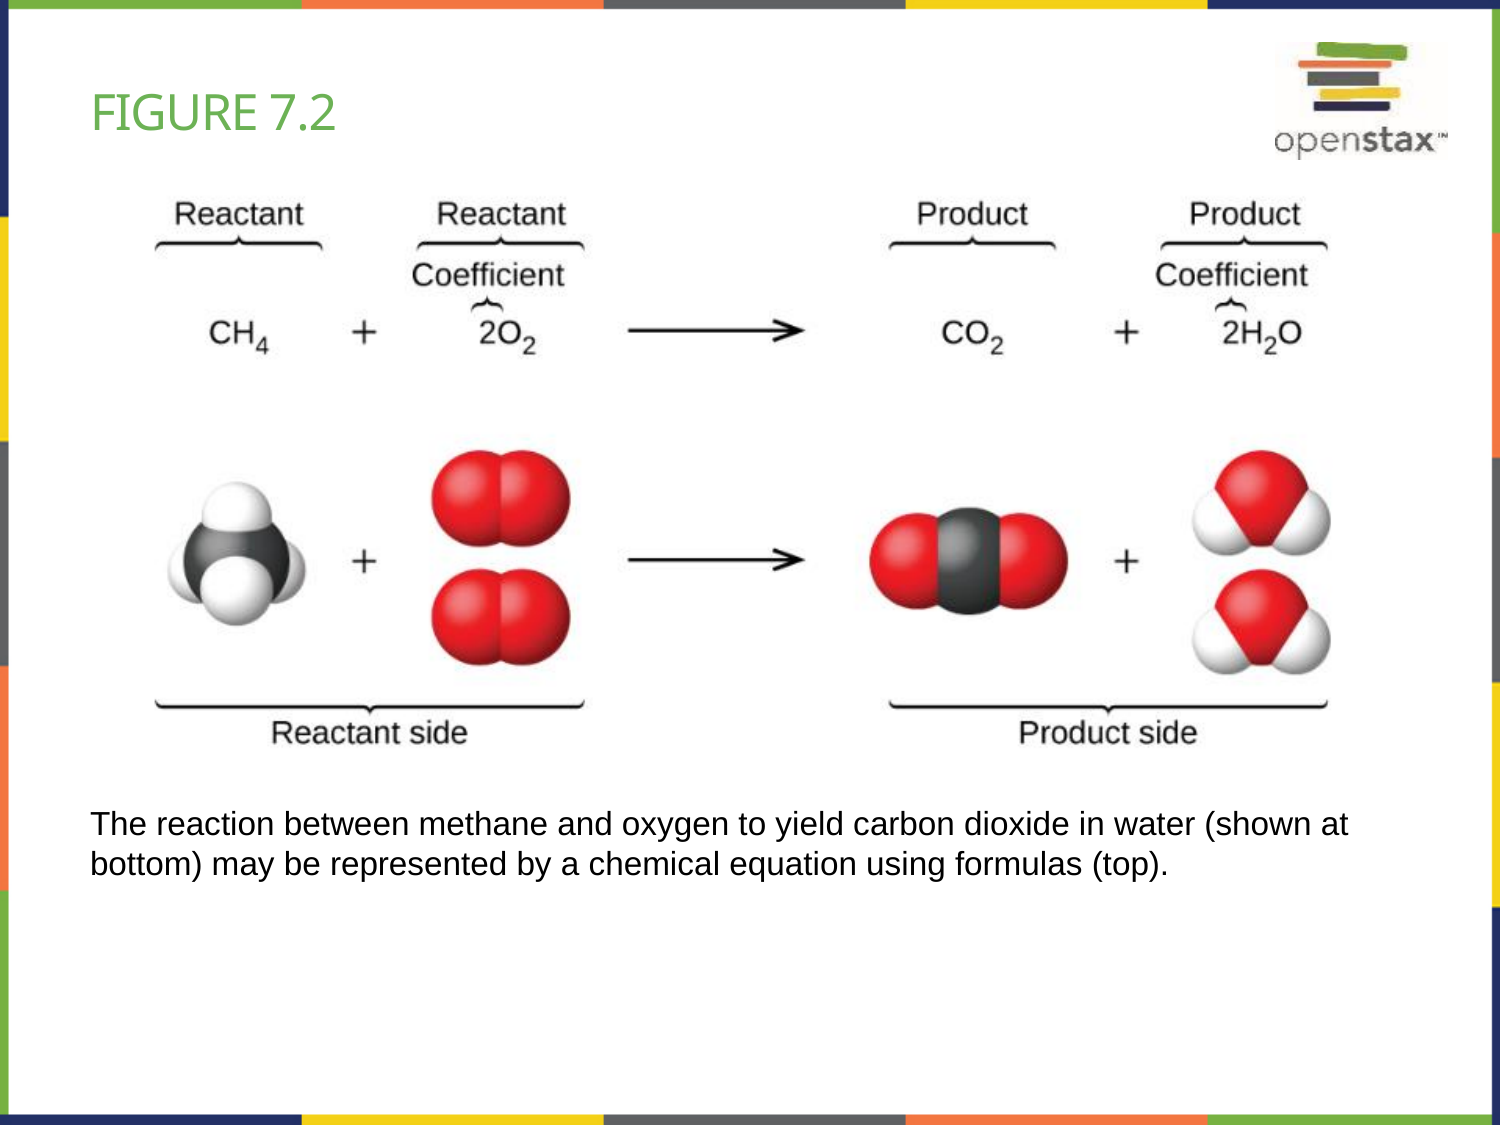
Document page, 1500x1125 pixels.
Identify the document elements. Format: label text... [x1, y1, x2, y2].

title Figure 7.2 [75, 39, 1398, 148]
list The reaction between methane and oxygen to yield carbon dioxide in water (shown at bottom) may be represented by a chemical equation using formulas (top). [75, 794, 1398, 986]
picture [0, 0, 1500, 1125]
